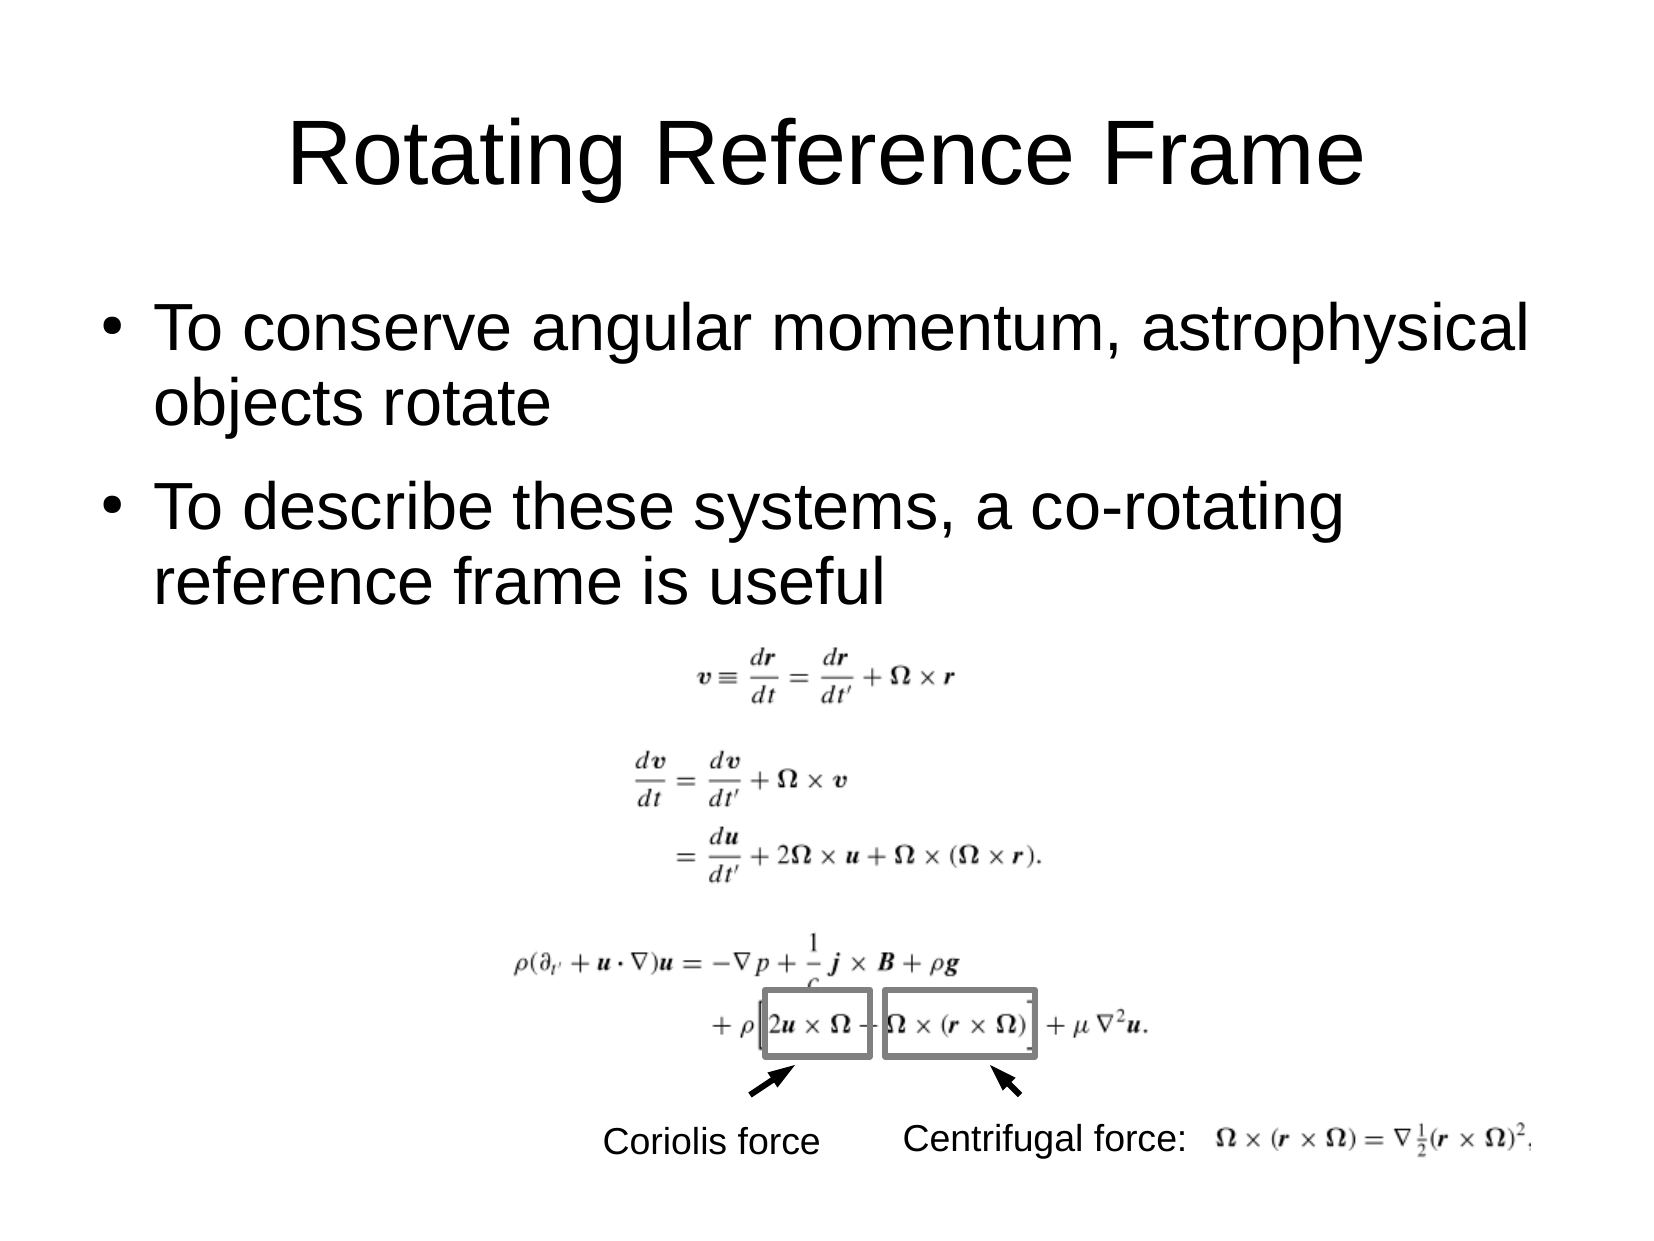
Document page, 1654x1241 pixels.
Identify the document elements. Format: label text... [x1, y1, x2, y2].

picture [1191, 1107, 1531, 1162]
picture [600, 734, 1060, 901]
picture [888, 993, 1032, 1053]
text_box Coriolis force [585, 1110, 1036, 1173]
picture [486, 929, 1168, 1057]
title Rotating Reference Frame [82, 49, 1571, 257]
picture [768, 993, 867, 1053]
text_box Centrifugal force: [885, 1107, 1336, 1171]
list To conserve angular momentum, astrophysical objects rotate To describe these systems, a co-rotating reference frame is useful [82, 290, 1538, 1010]
picture [661, 632, 991, 721]
